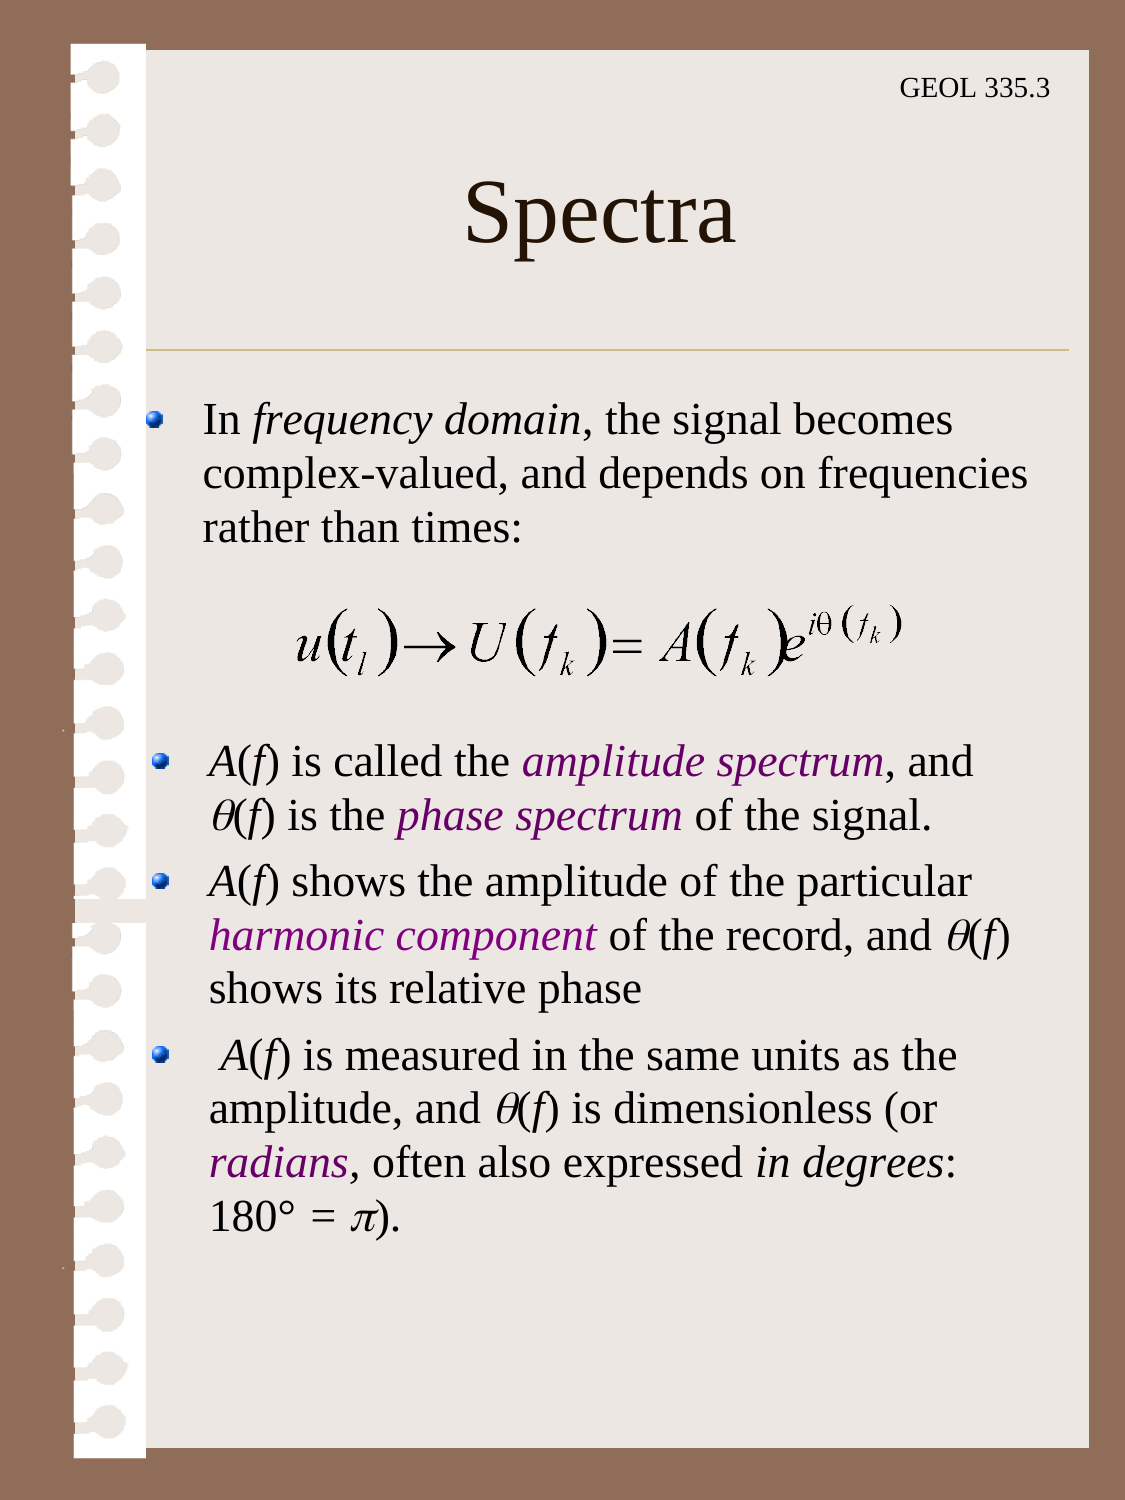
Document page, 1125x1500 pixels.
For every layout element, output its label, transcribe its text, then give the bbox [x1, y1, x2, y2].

list In frequency domain, the signal becomes complex-valued, and depends on frequencies rather than times: [131, 383, 1069, 738]
picture [287, 599, 909, 689]
text_box A(f) is called the amplitude spectrum, and (f) is the phase spectrum of the signal. A(f) shows the amplitude of the particular harmonic component of the record, and (f) shows its relative phase A(f) is measured in the same units as the amplitude, and (f) is dimensionless (or radians, often also expressed in degrees: 180° = ). [137, 725, 1075, 1351]
title Spectra [131, 83, 1069, 334]
